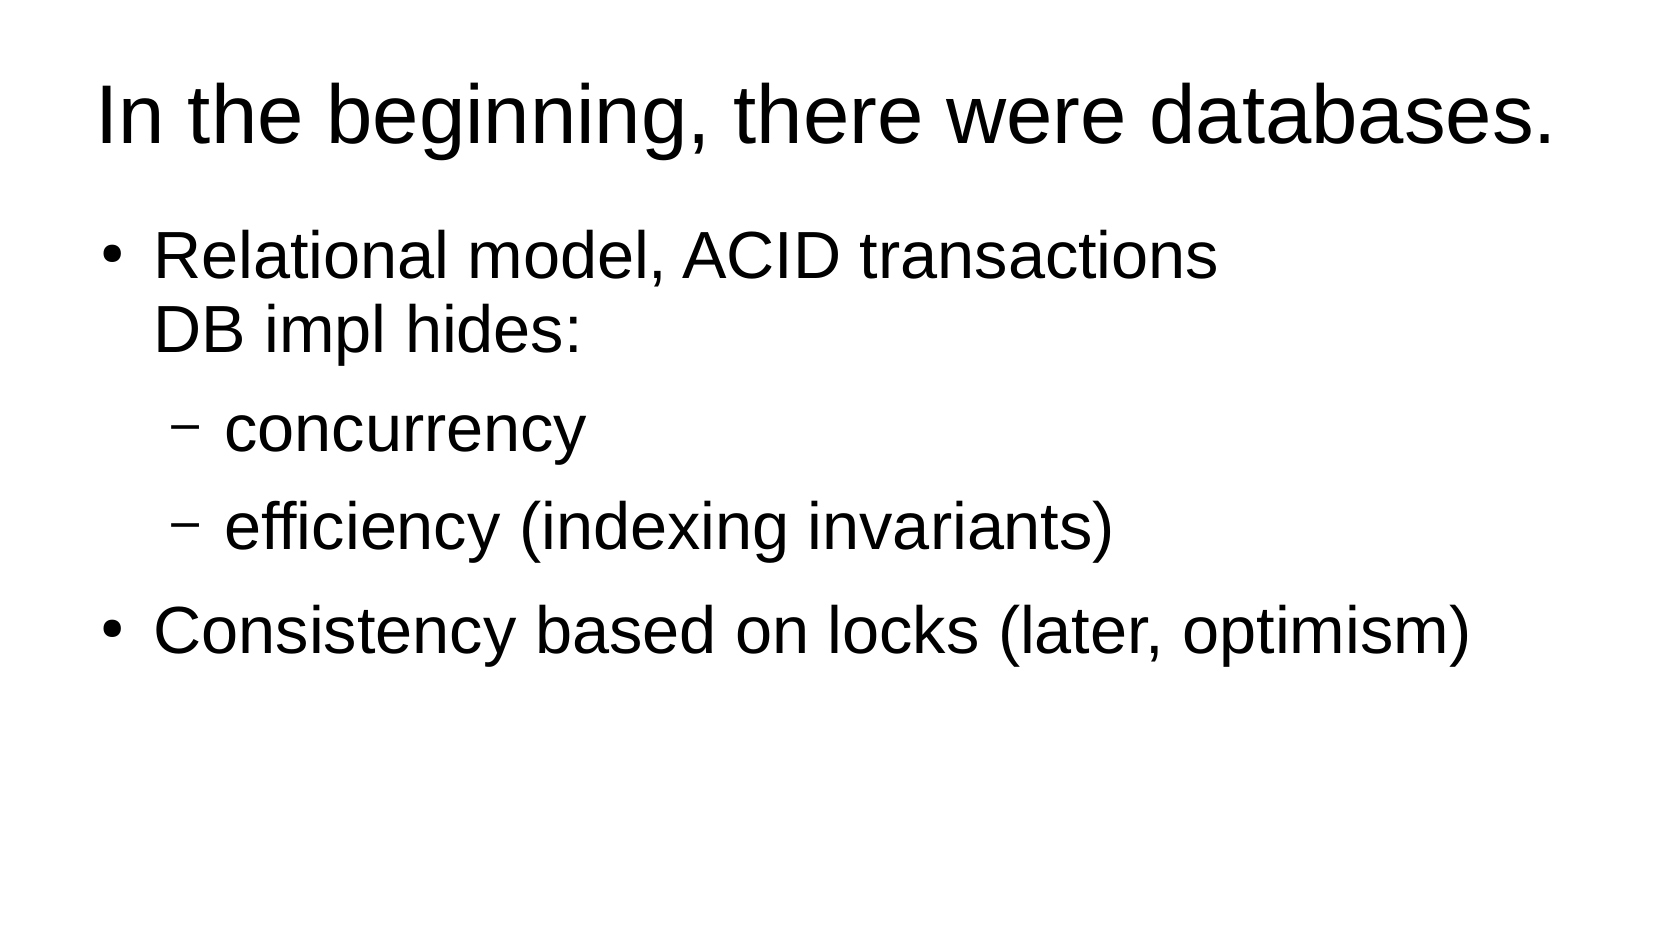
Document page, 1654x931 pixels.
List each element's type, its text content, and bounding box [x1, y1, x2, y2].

title In the beginning, there were databases. [82, 37, 1571, 193]
list Relational model, ACID transactions DB impl hides: concurrency efficiency (indexing invariants) Consistency based on locks (later, optimism) [82, 217, 1571, 758]
